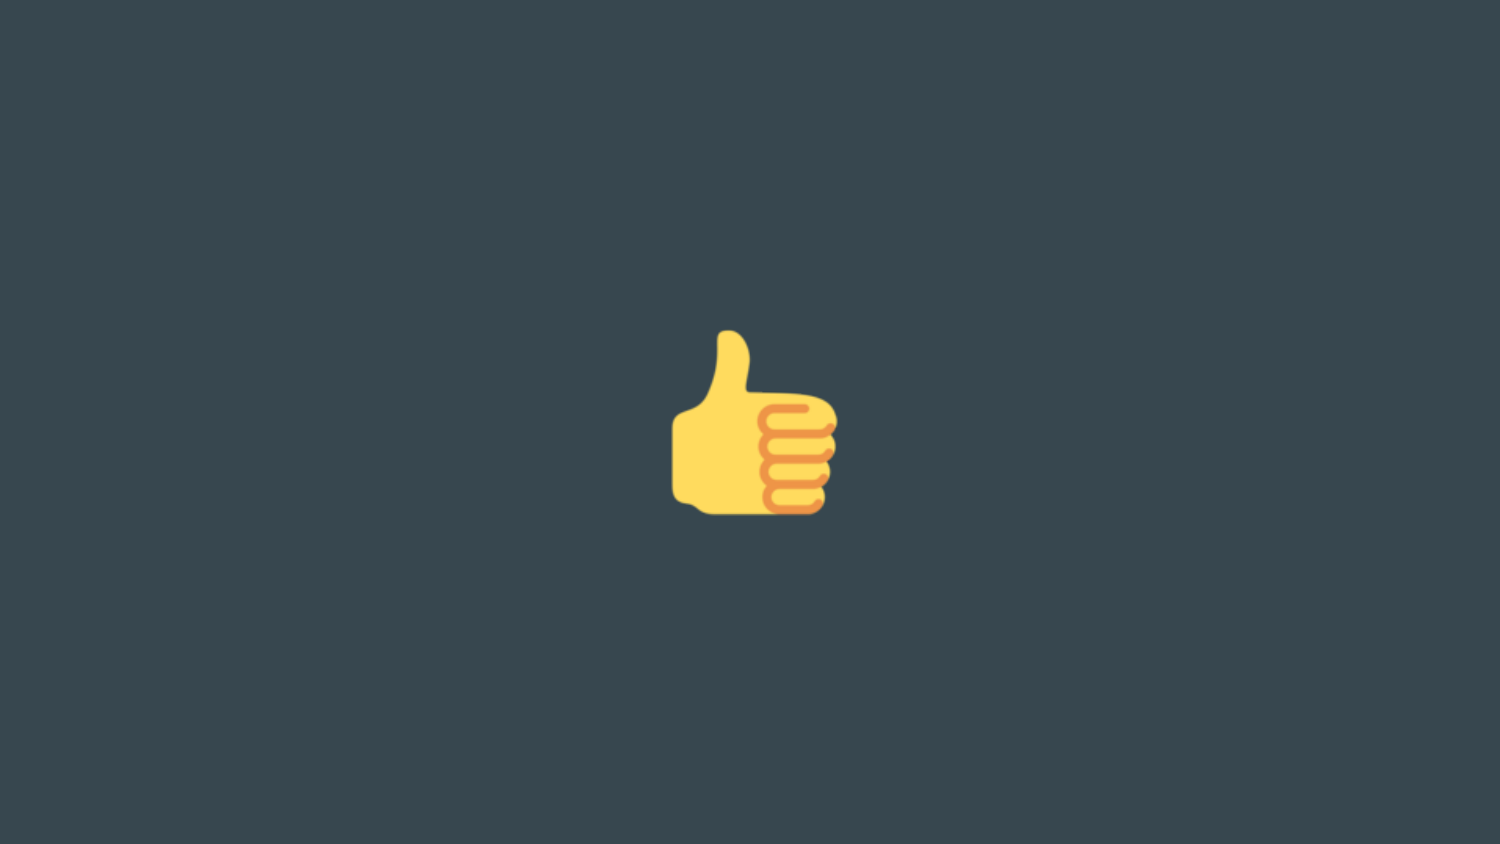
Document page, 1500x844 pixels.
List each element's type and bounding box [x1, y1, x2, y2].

picture [656, 328, 844, 516]
